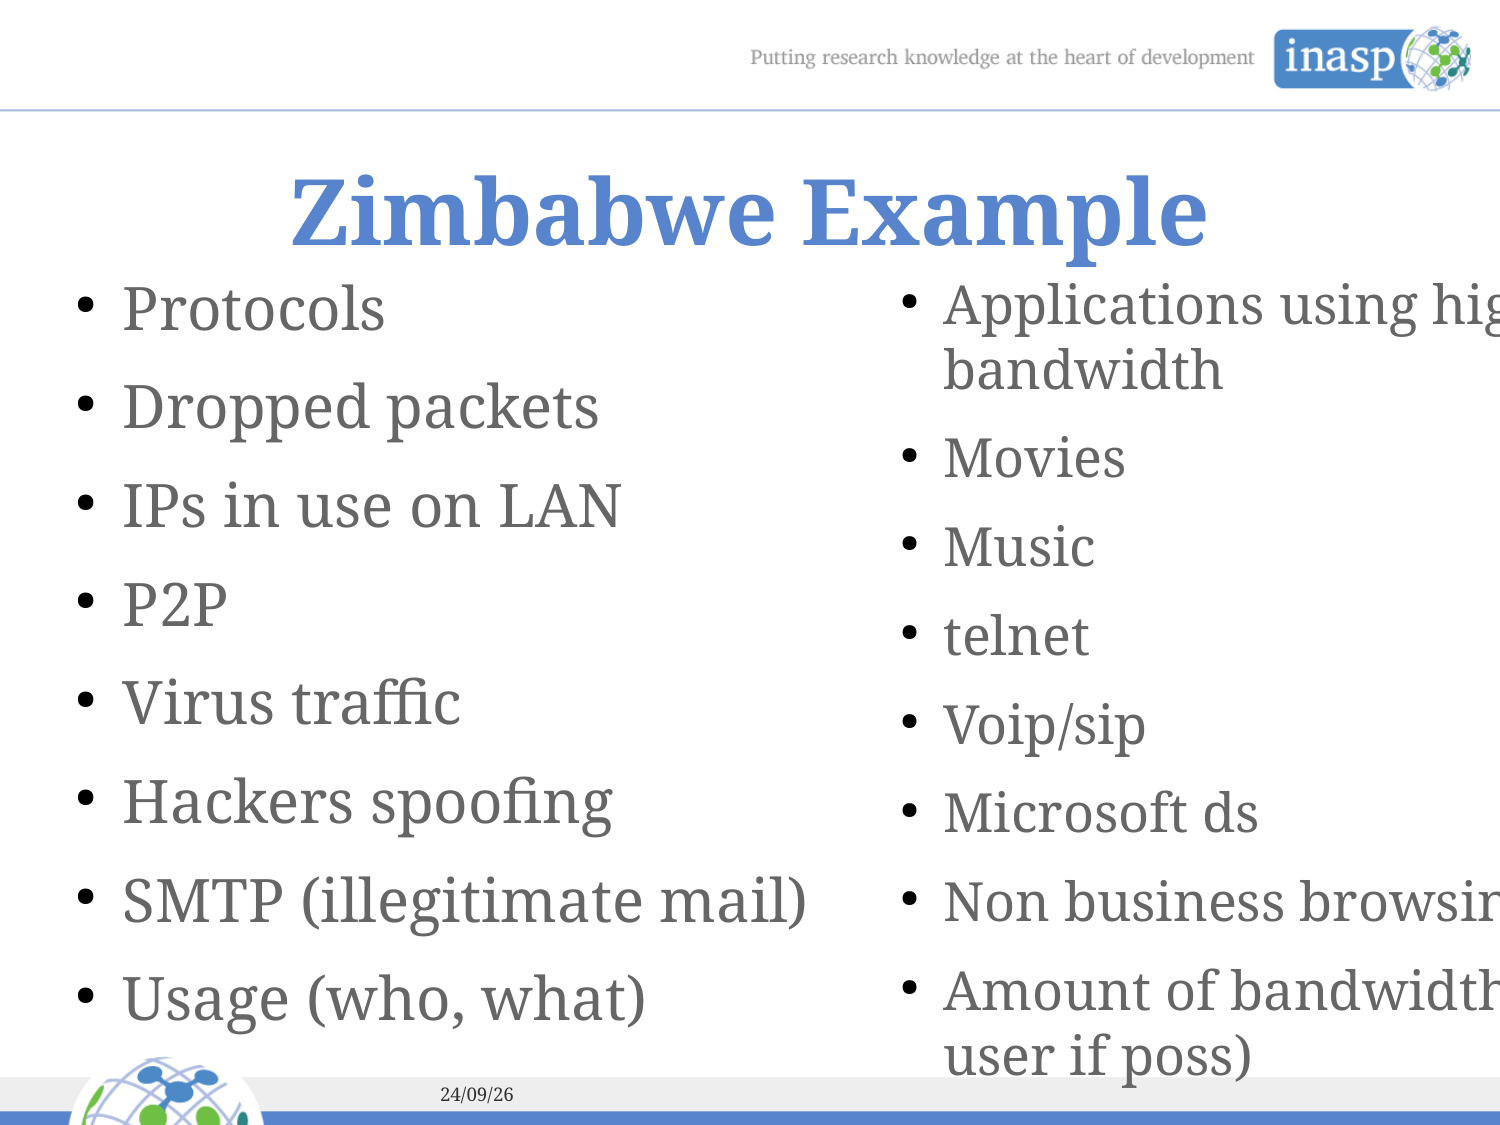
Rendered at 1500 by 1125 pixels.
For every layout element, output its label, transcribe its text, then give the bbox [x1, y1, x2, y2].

picture [0, 0, 1500, 1125]
list Applications using high bandwidth Movies Music telnet Voip/sip Microsoft ds Non business browsing Amount of bandwidth (per user if poss) [885, 270, 1500, 1089]
title Zimbabwe Example [75, 129, 1426, 318]
list Protocols Dropped packets IPs in use on LAN P2P Virus traffic Hackers spoofing SMTP (illegitimate mail) Usage (who, what) [59, 270, 827, 1089]
